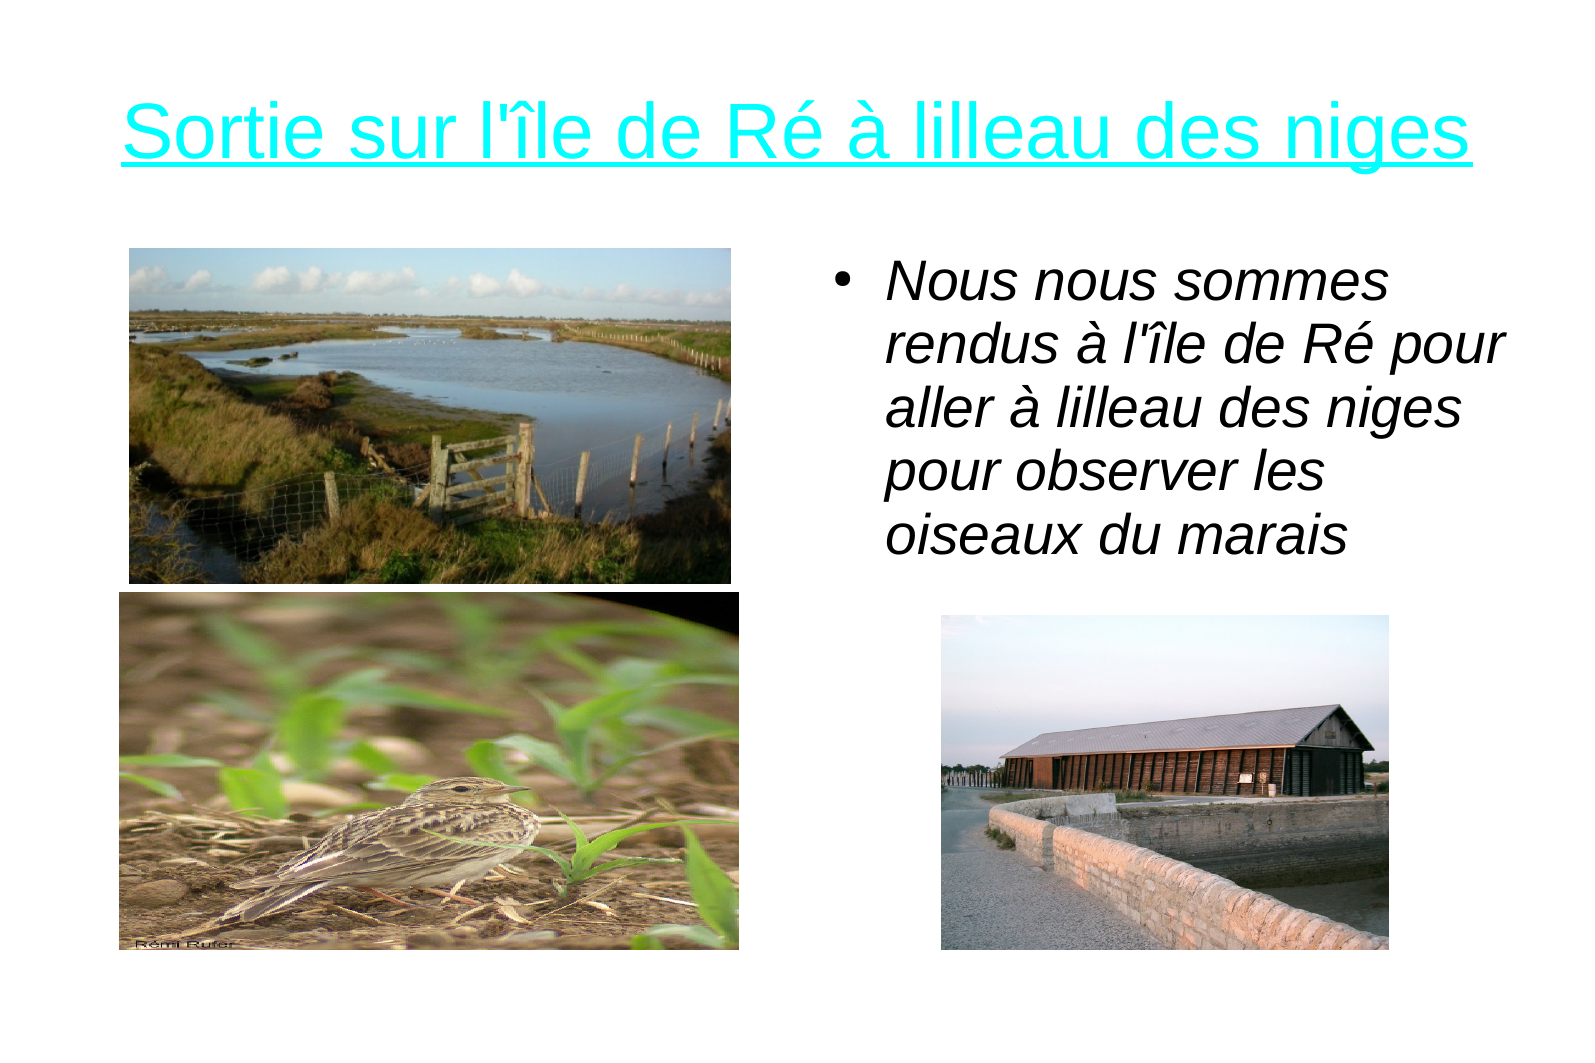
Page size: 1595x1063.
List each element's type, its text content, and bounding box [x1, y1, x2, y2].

picture [118, 590, 739, 950]
picture [129, 248, 731, 584]
list Nous nous sommes rendus à l'île de Ré pour aller à lilleau des niges pour observer les oiseaux du marais [814, 248, 1516, 584]
picture [941, 615, 1389, 950]
title Sortie sur l'île de Ré à lilleau des niges [79, 42, 1515, 220]
